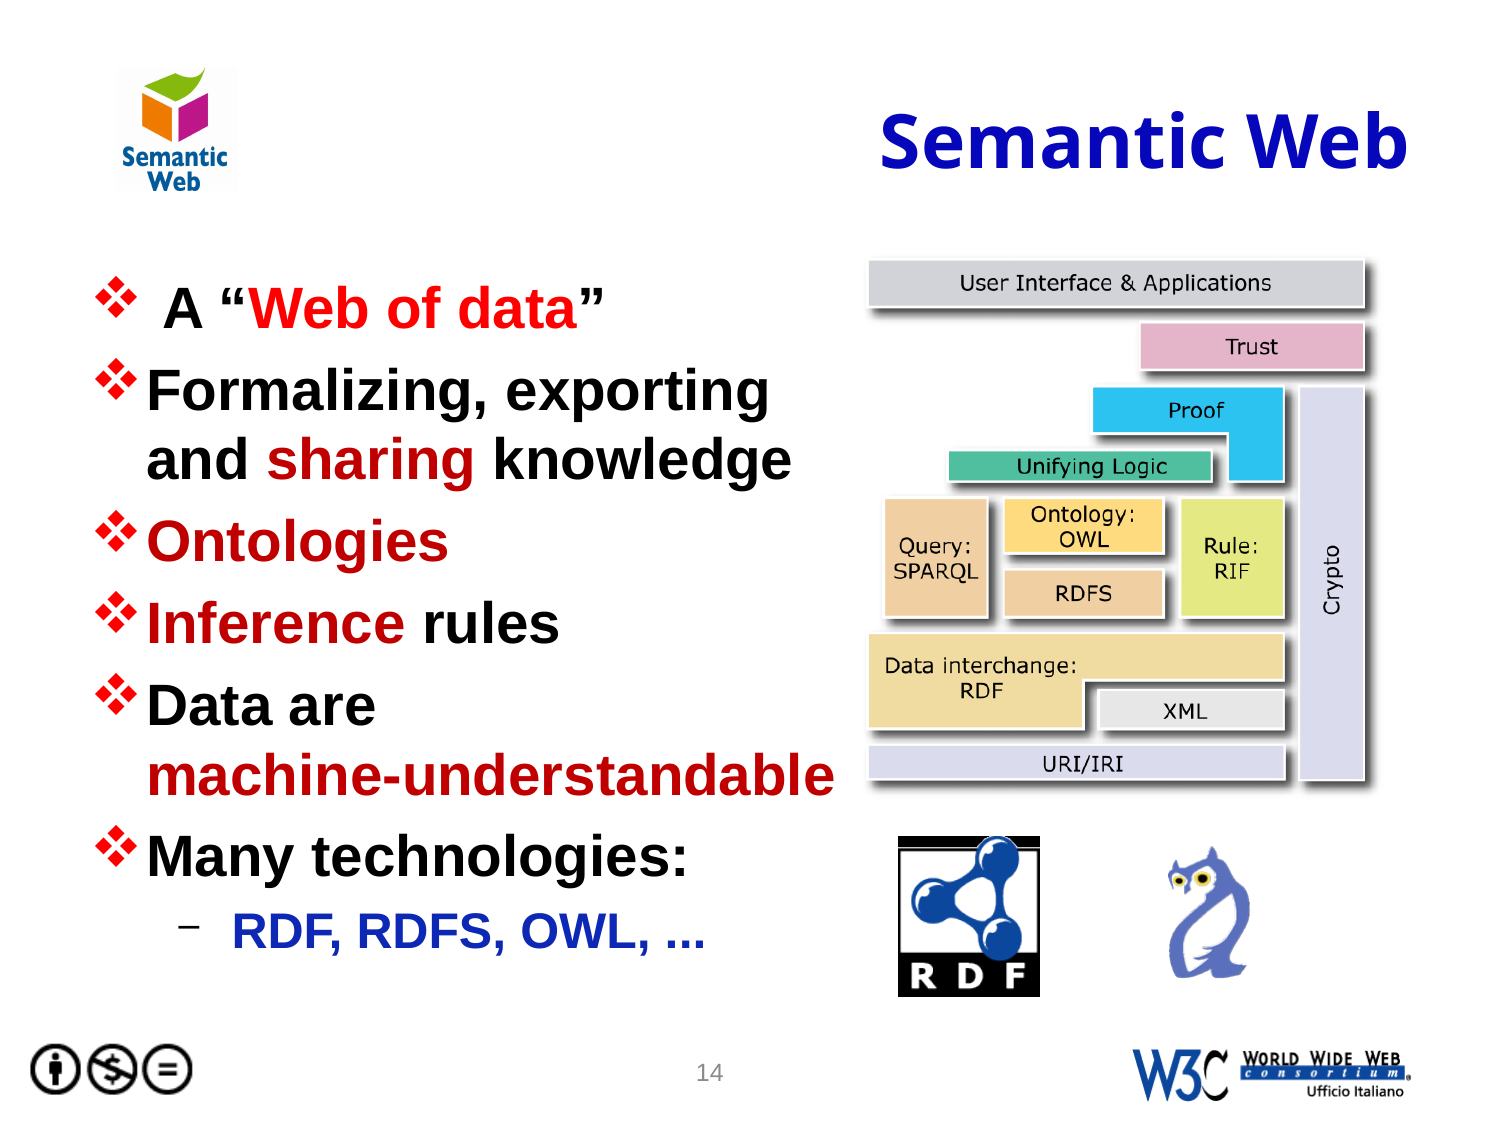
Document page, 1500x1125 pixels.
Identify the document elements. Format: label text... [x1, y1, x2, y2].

picture [116, 67, 238, 191]
picture [15, 1022, 205, 1106]
slide_number <number> [680, 1041, 761, 1102]
picture [858, 250, 1385, 802]
title Semantic Web [75, 45, 1425, 233]
picture [1132, 1049, 1412, 1102]
list A “Web of data” Formalizing, exporting and sharing knowledge Ontologies Inference rules Data are machine-understandable Many technologies: RDF, RDFS, OWL, ... [75, 262, 870, 1005]
picture [1168, 846, 1252, 981]
picture [898, 836, 1046, 997]
